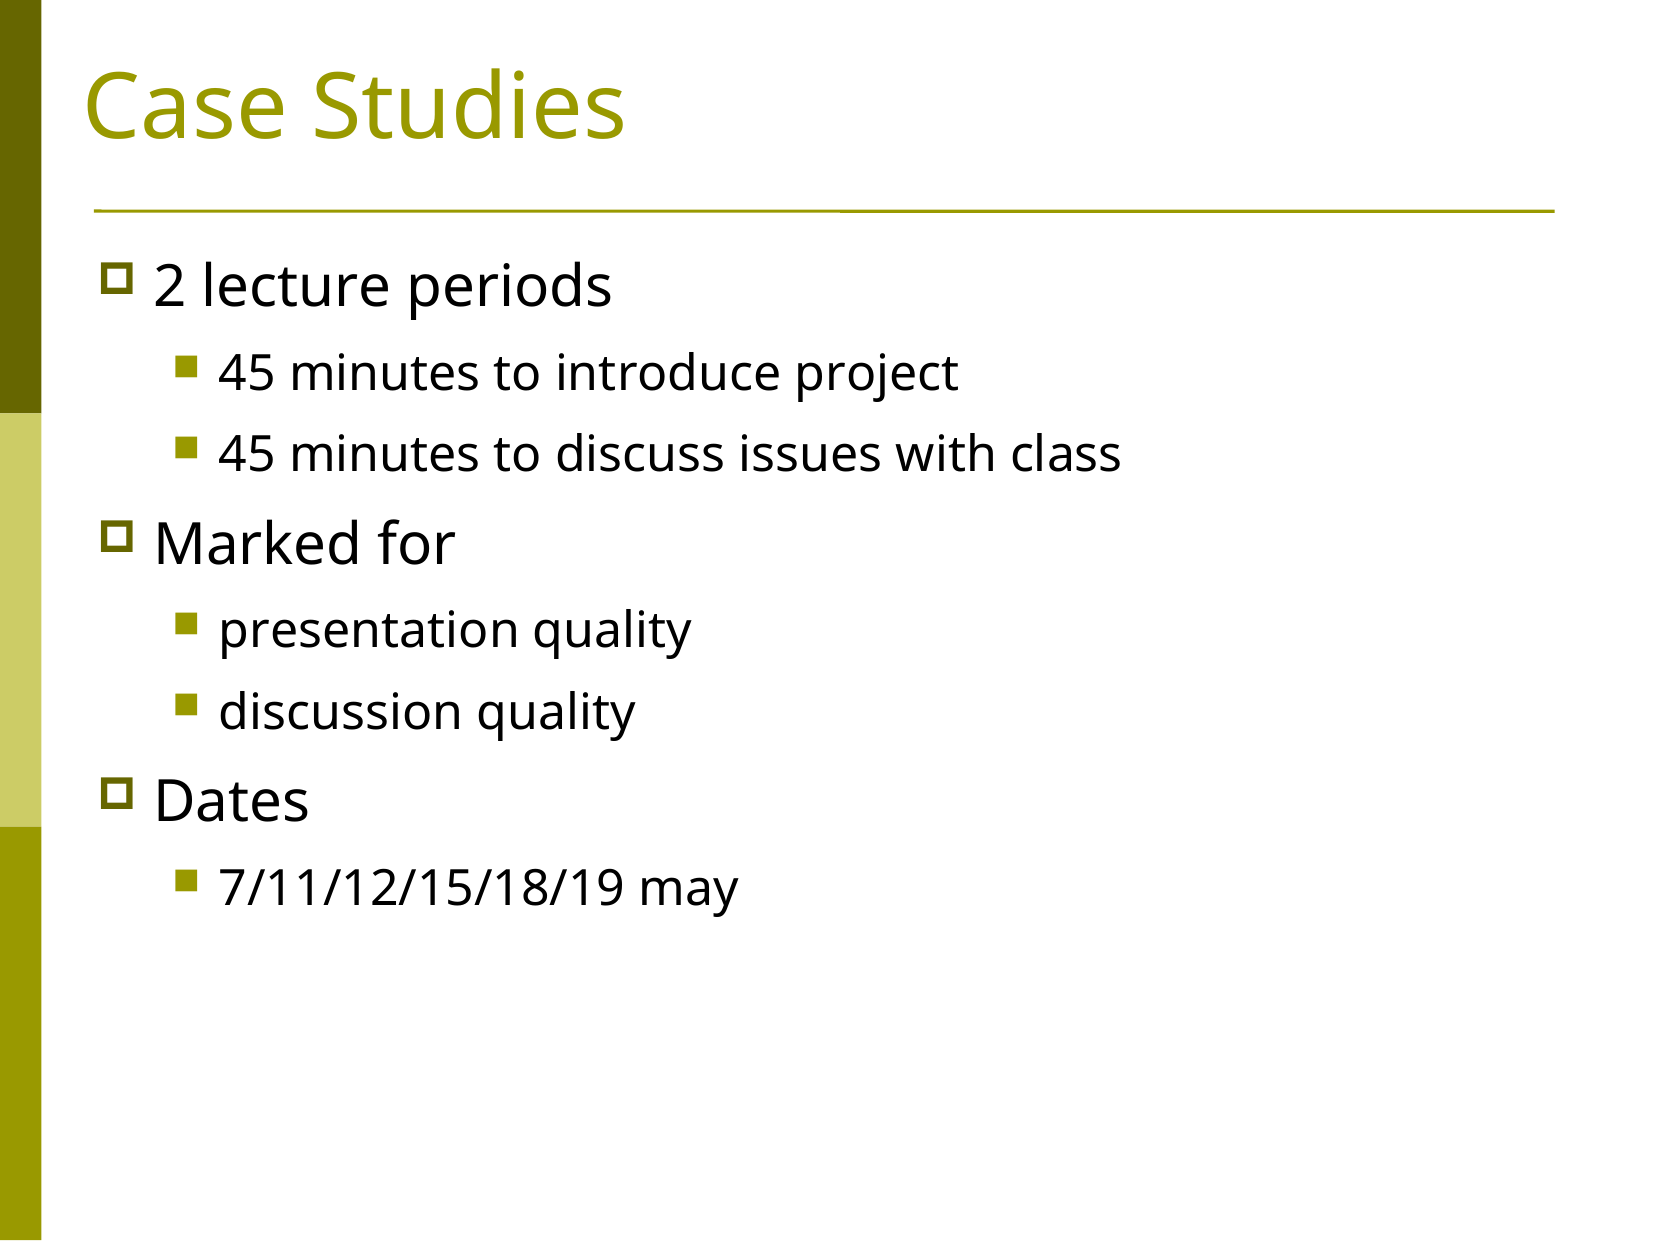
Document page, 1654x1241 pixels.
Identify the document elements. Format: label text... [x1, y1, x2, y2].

title Case Studies [82, 36, 1571, 170]
list 2 lecture periods 45 minutes to introduce project 45 minutes to discuss issues with class Marked for presentation quality discussion quality Dates 7/11/12/15/18/19 may [82, 236, 1571, 1109]
